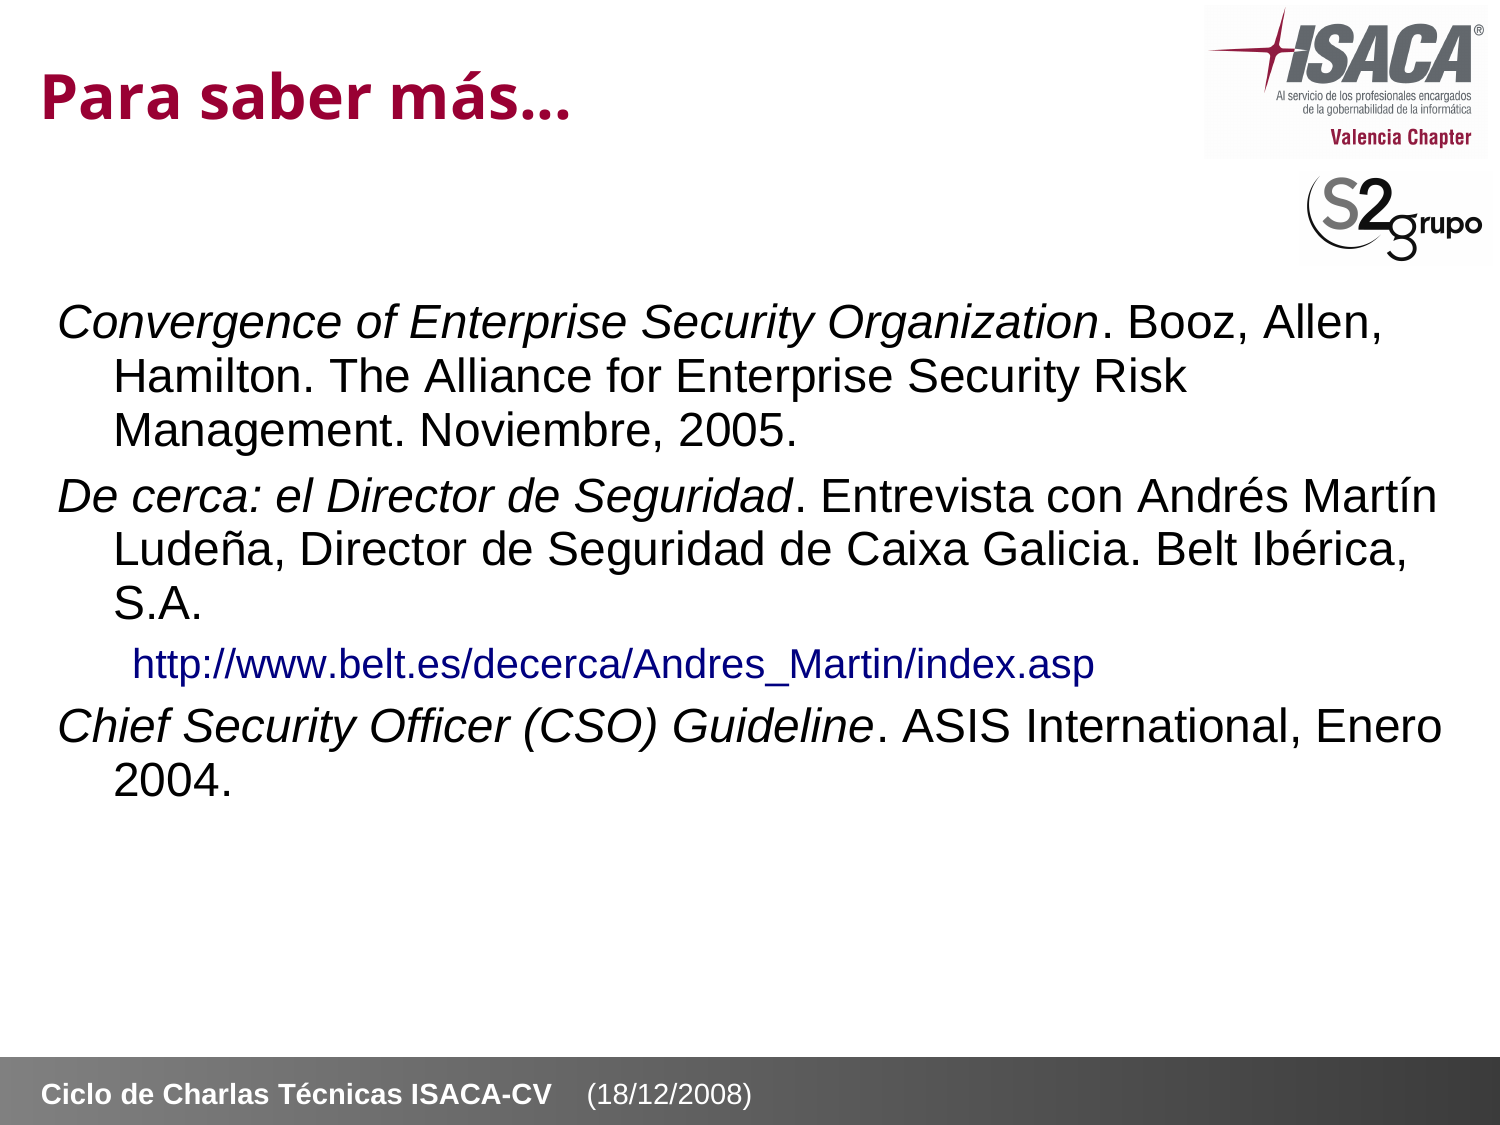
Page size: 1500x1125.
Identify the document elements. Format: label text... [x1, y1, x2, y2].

picture [1299, 171, 1493, 266]
picture [1204, 5, 1488, 159]
title Para saber más... [39, 45, 1199, 233]
list Convergence of Enterprise Security Organization. Booz, Allen, Hamilton. The Alliance for Enterprise Security Risk Management. Noviembre, 2005. De cerca: el Director de Seguridad. Entrevista con Andrés Martín Ludeña, Director de Seguridad de Caixa Galicia. Belt Ibérica, S.A. http://www.belt.es/decerca/Andres_Martin/index.asp Chief Security Officer (CSO) Guideline. ASIS International, Enero 2004. [42, 287, 1472, 1026]
